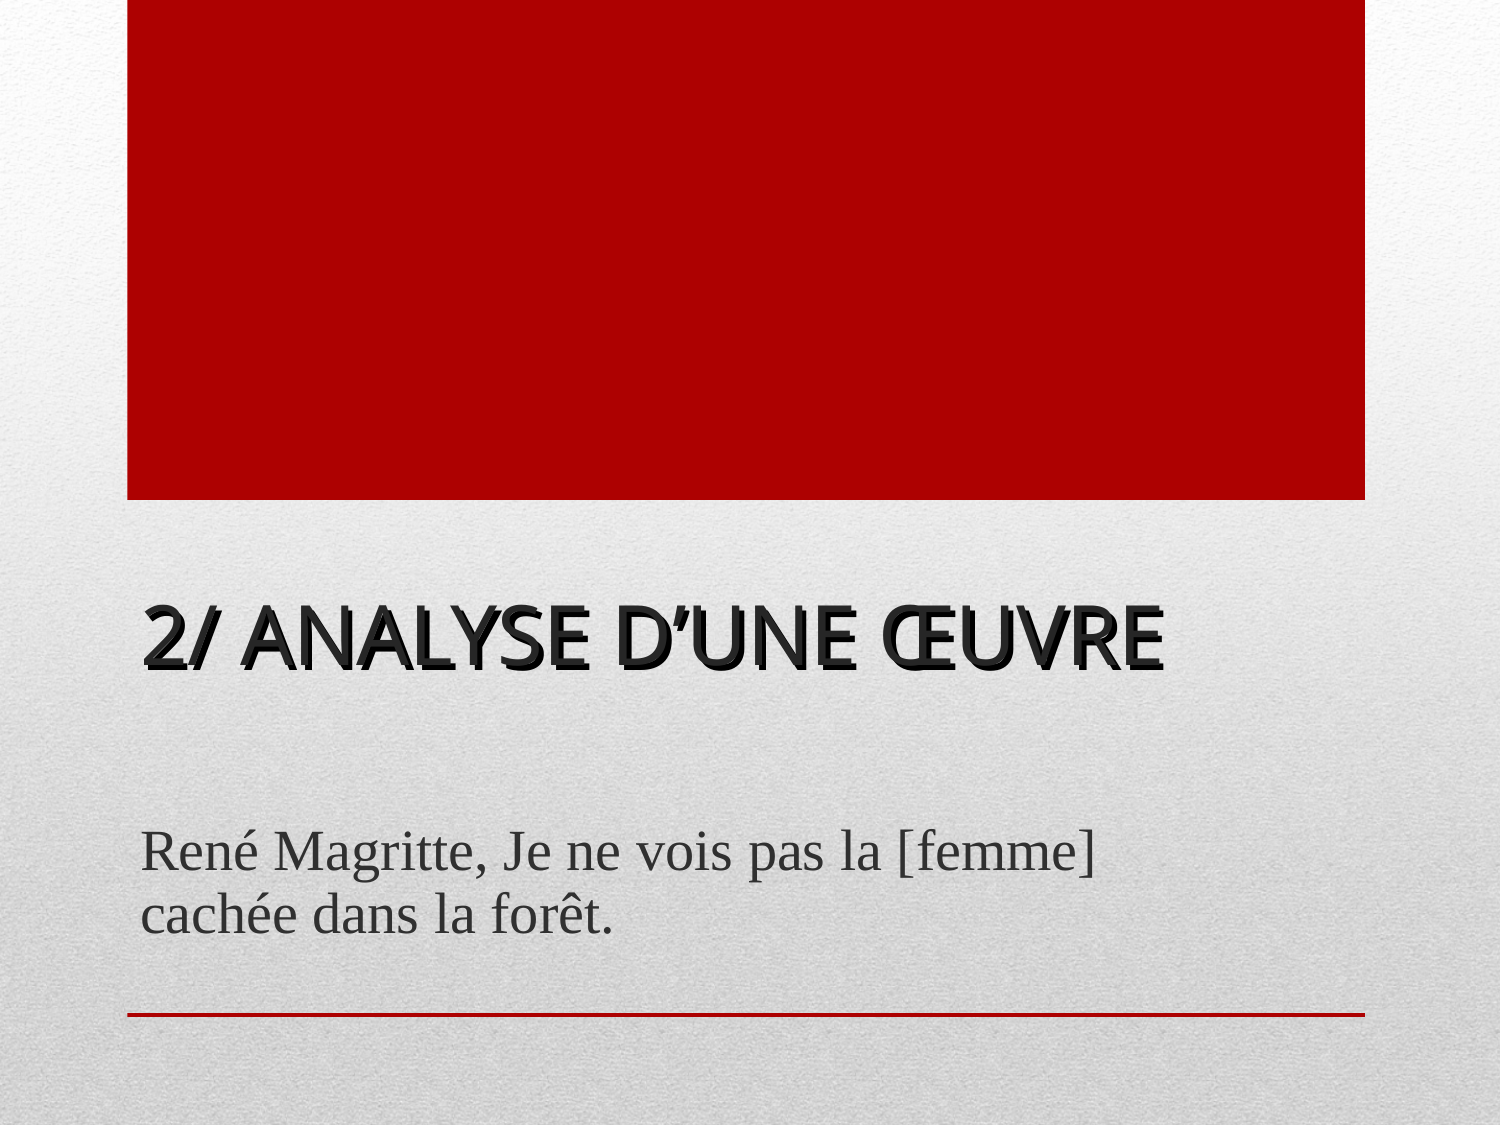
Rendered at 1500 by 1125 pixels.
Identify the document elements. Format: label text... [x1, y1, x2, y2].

title 2/ analyse d’une œuvre [125, 537, 1363, 813]
list René Magritte, Je ne vois pas la [femme] cachée dans la forêt. [125, 812, 1251, 963]
